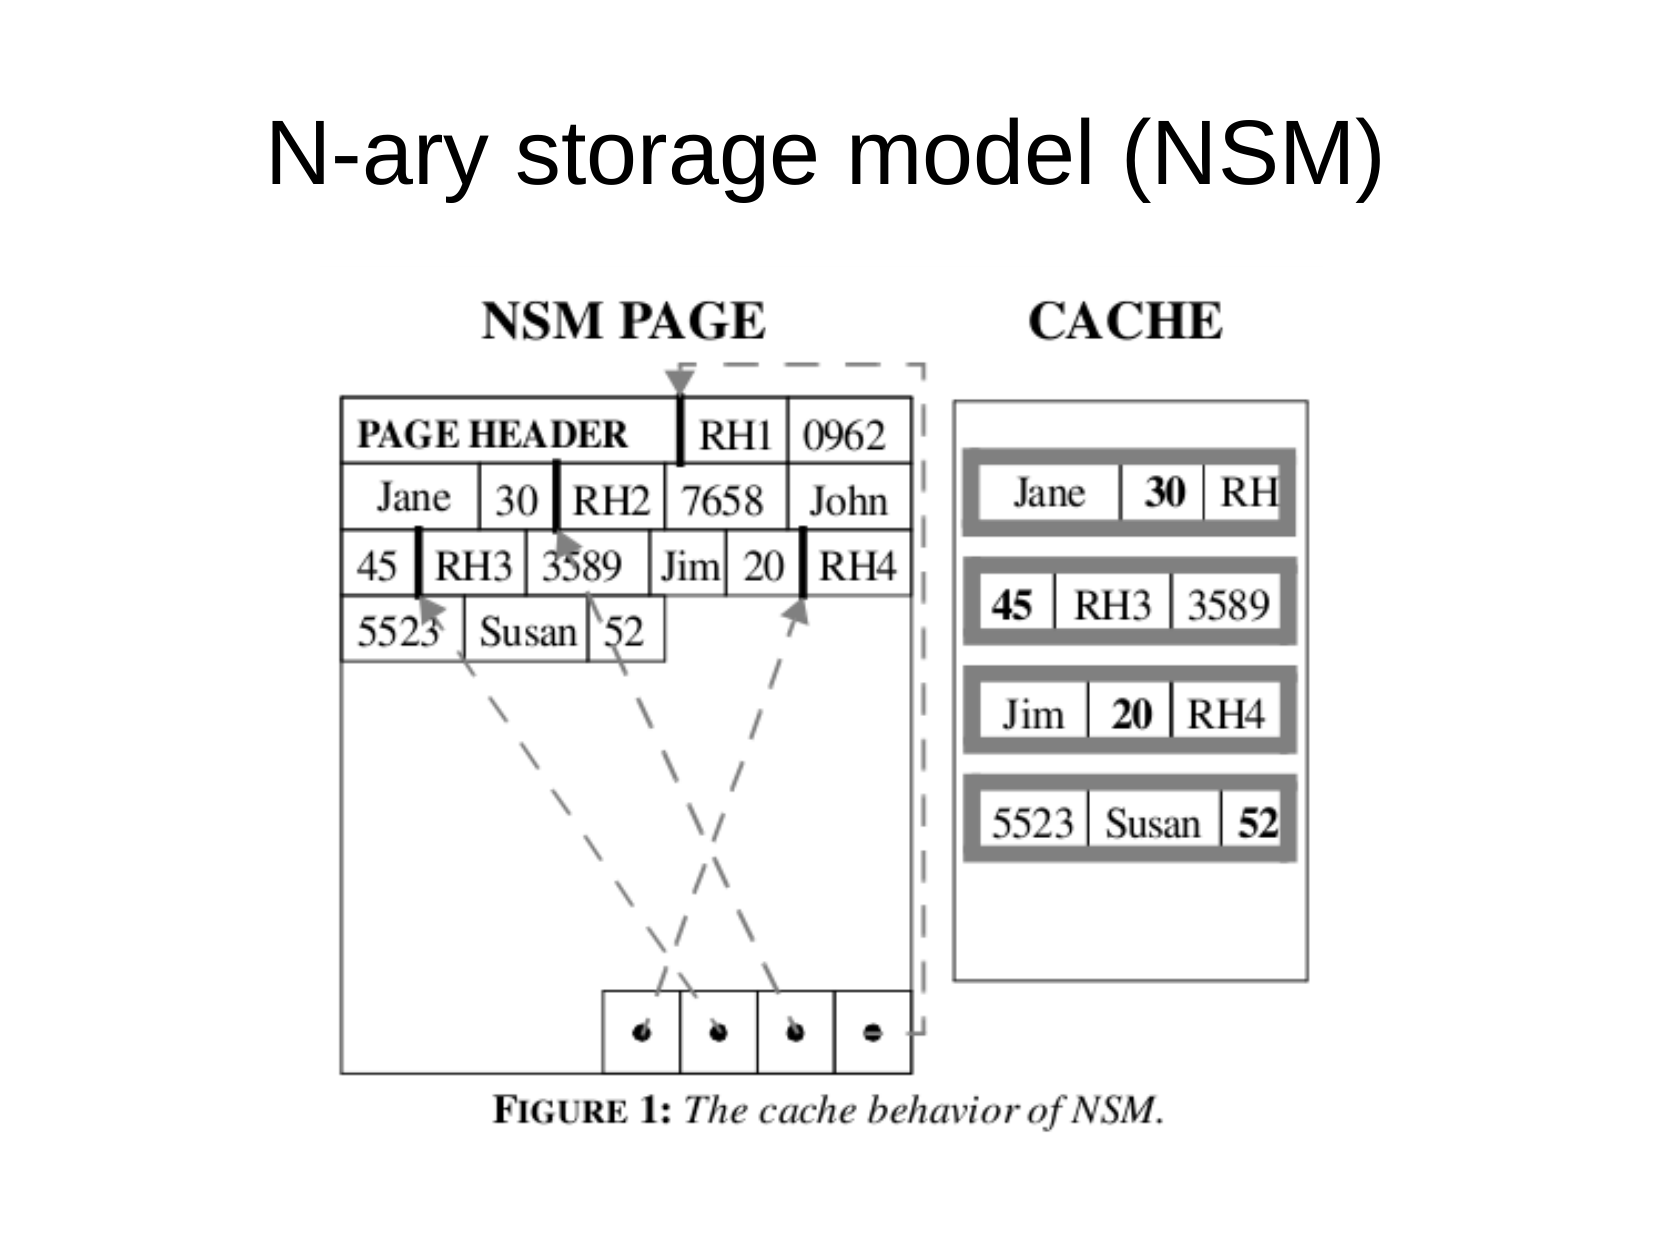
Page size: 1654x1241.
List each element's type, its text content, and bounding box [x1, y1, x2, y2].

picture [320, 265, 1323, 1143]
title N-ary storage model (NSM) [82, 56, 1571, 250]
